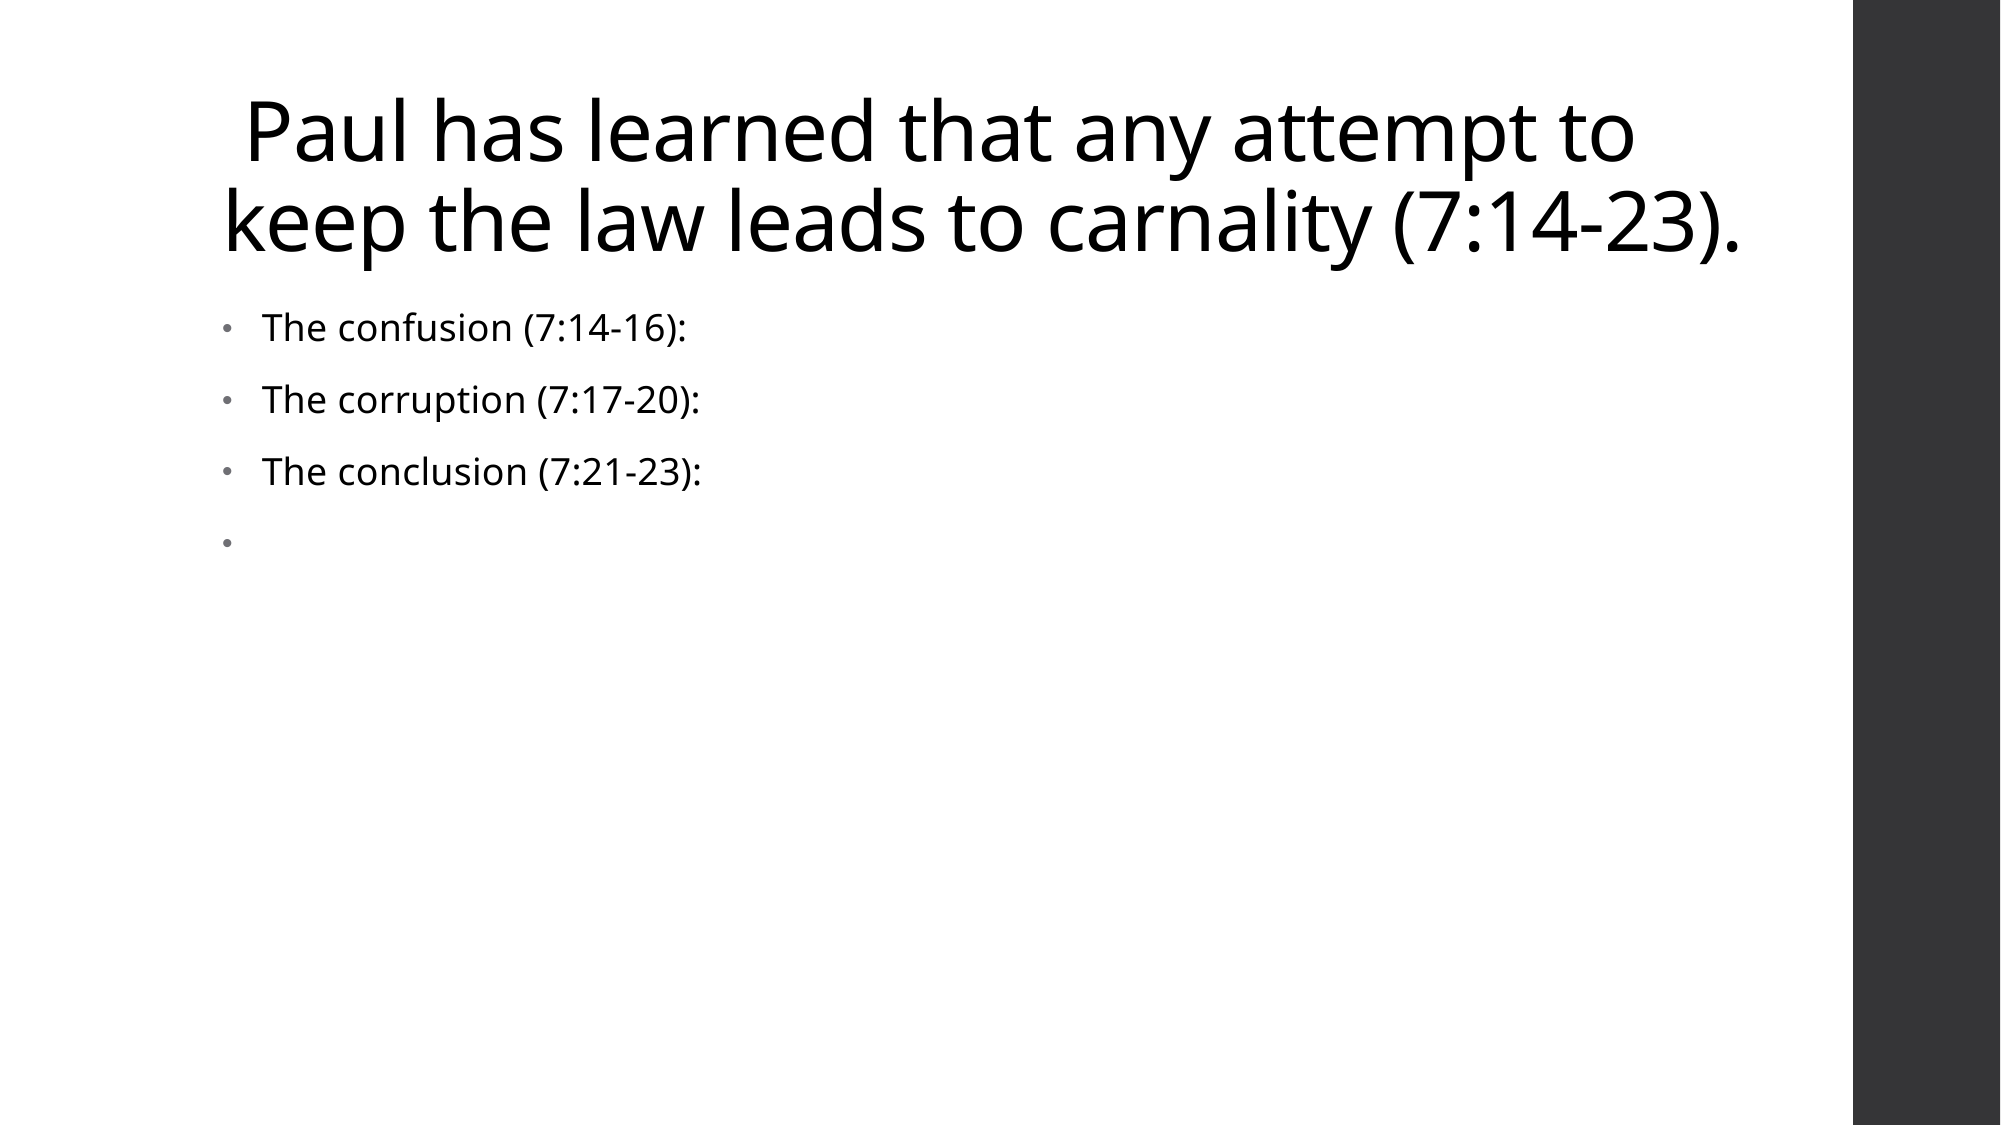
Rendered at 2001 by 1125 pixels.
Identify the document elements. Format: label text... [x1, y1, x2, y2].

list The confusion (7:14-16): The corruption (7:17-20): The conclusion (7:21-23): [206, 299, 1617, 1014]
title Paul has learned that any attempt to keep the law leads to carnality (7:14-23). [206, 60, 1797, 278]
